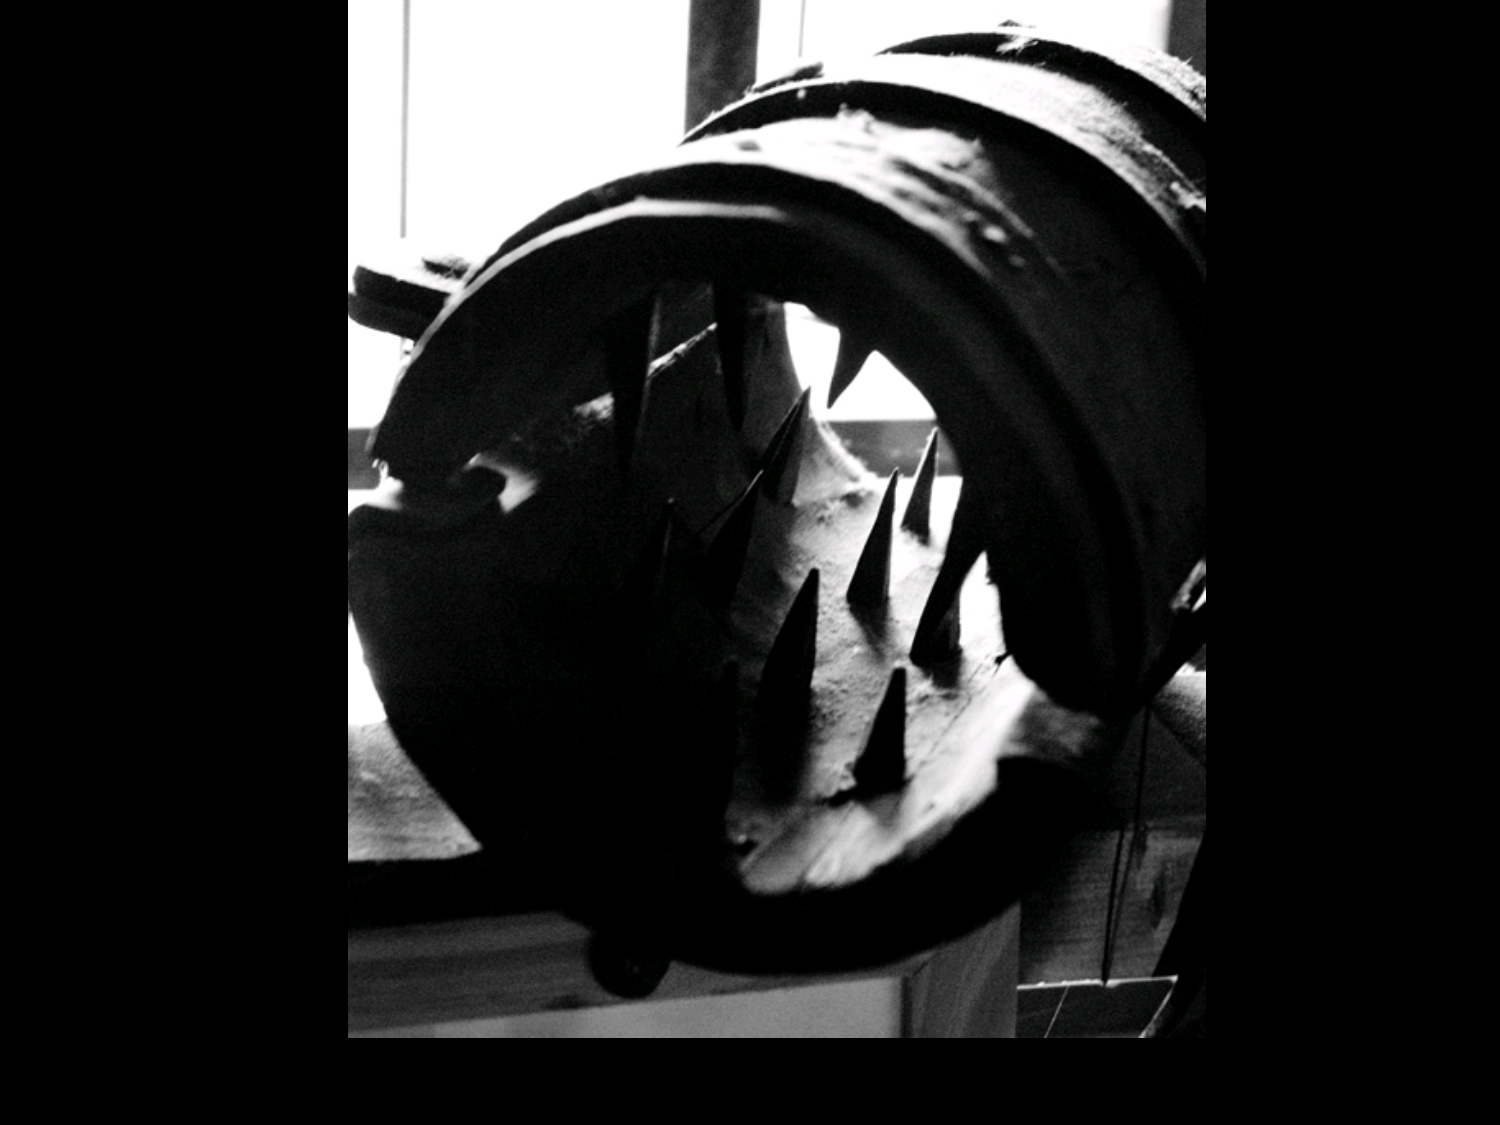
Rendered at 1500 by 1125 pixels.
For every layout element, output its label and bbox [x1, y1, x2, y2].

picture [348, 0, 1206, 1038]
